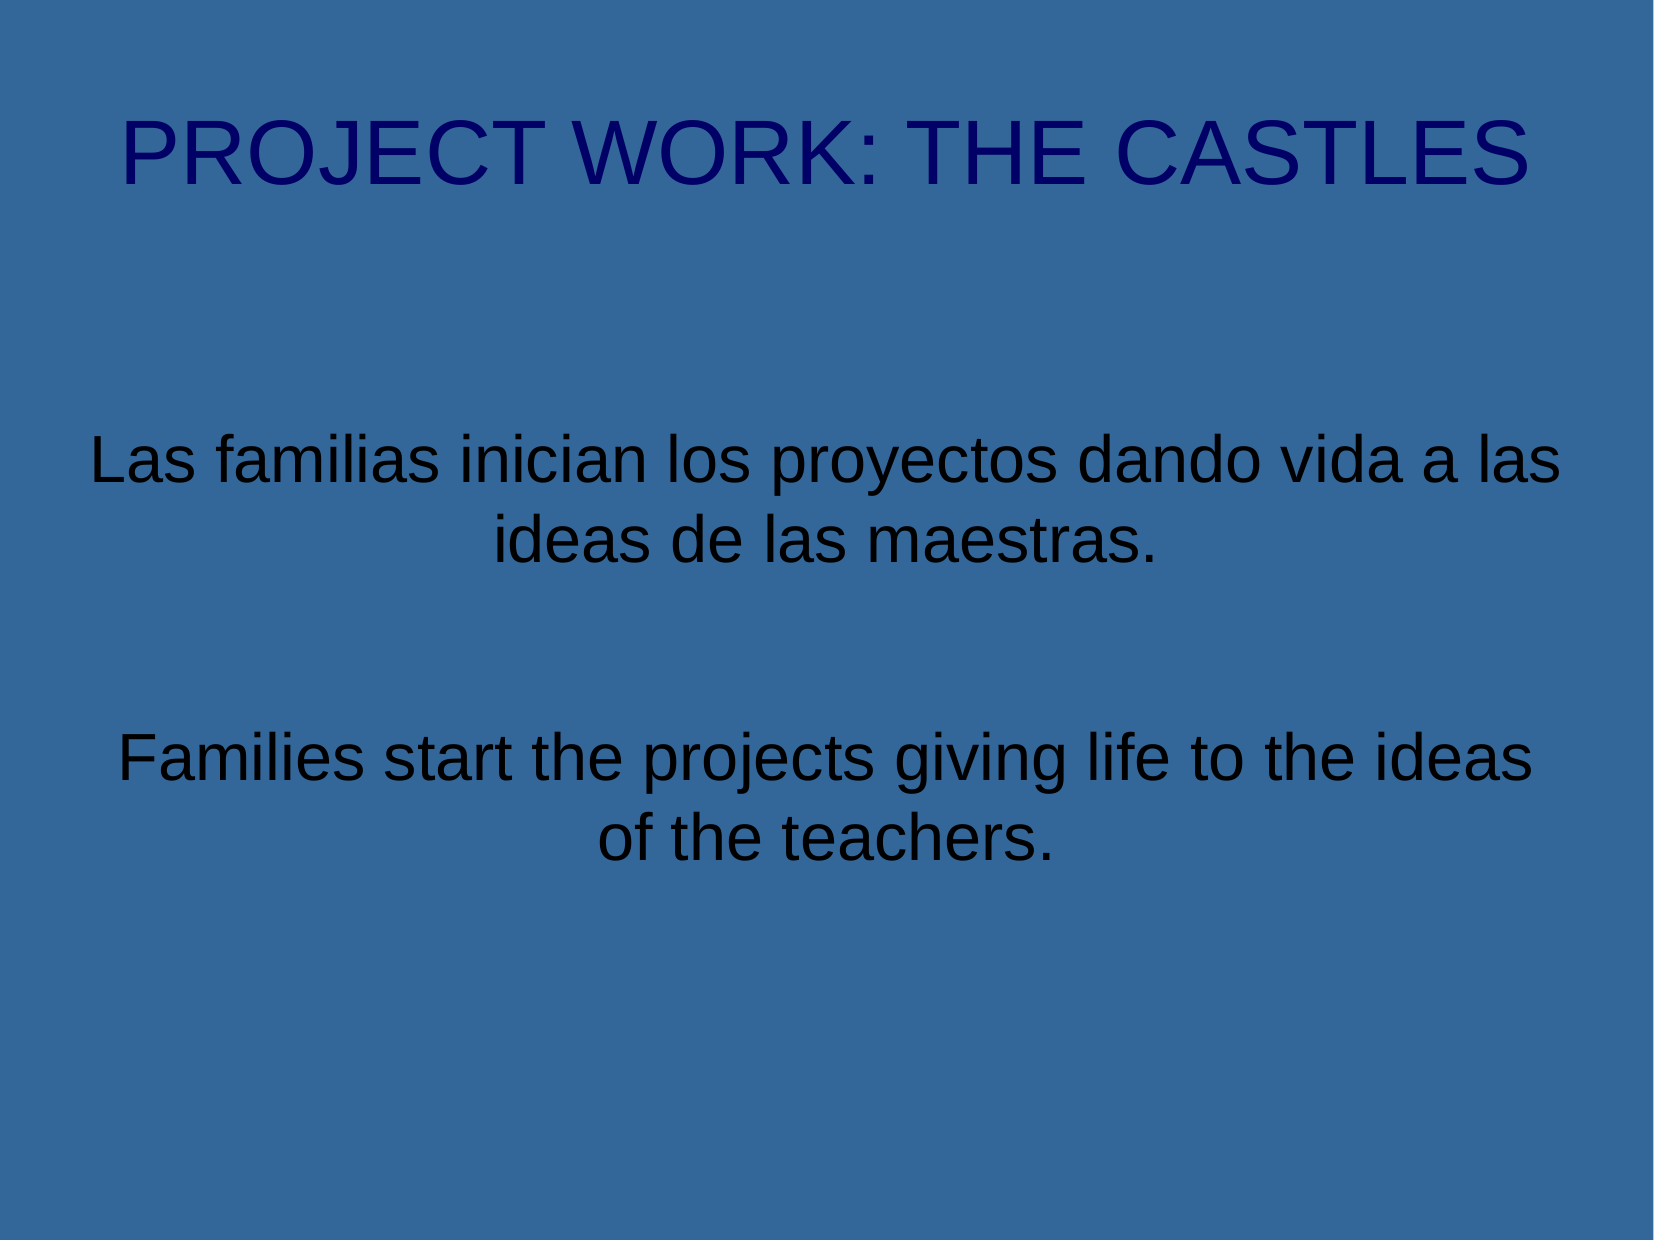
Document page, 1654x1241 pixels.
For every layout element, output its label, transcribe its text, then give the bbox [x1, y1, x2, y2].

title PROJECT WORK: THE CASTLES [82, 49, 1571, 257]
subtitle Las familias inician los proyectos dando vida a las ideas de las maestras. Families start the projects giving life to the ideas of the teachers. [82, 412, 1571, 986]
